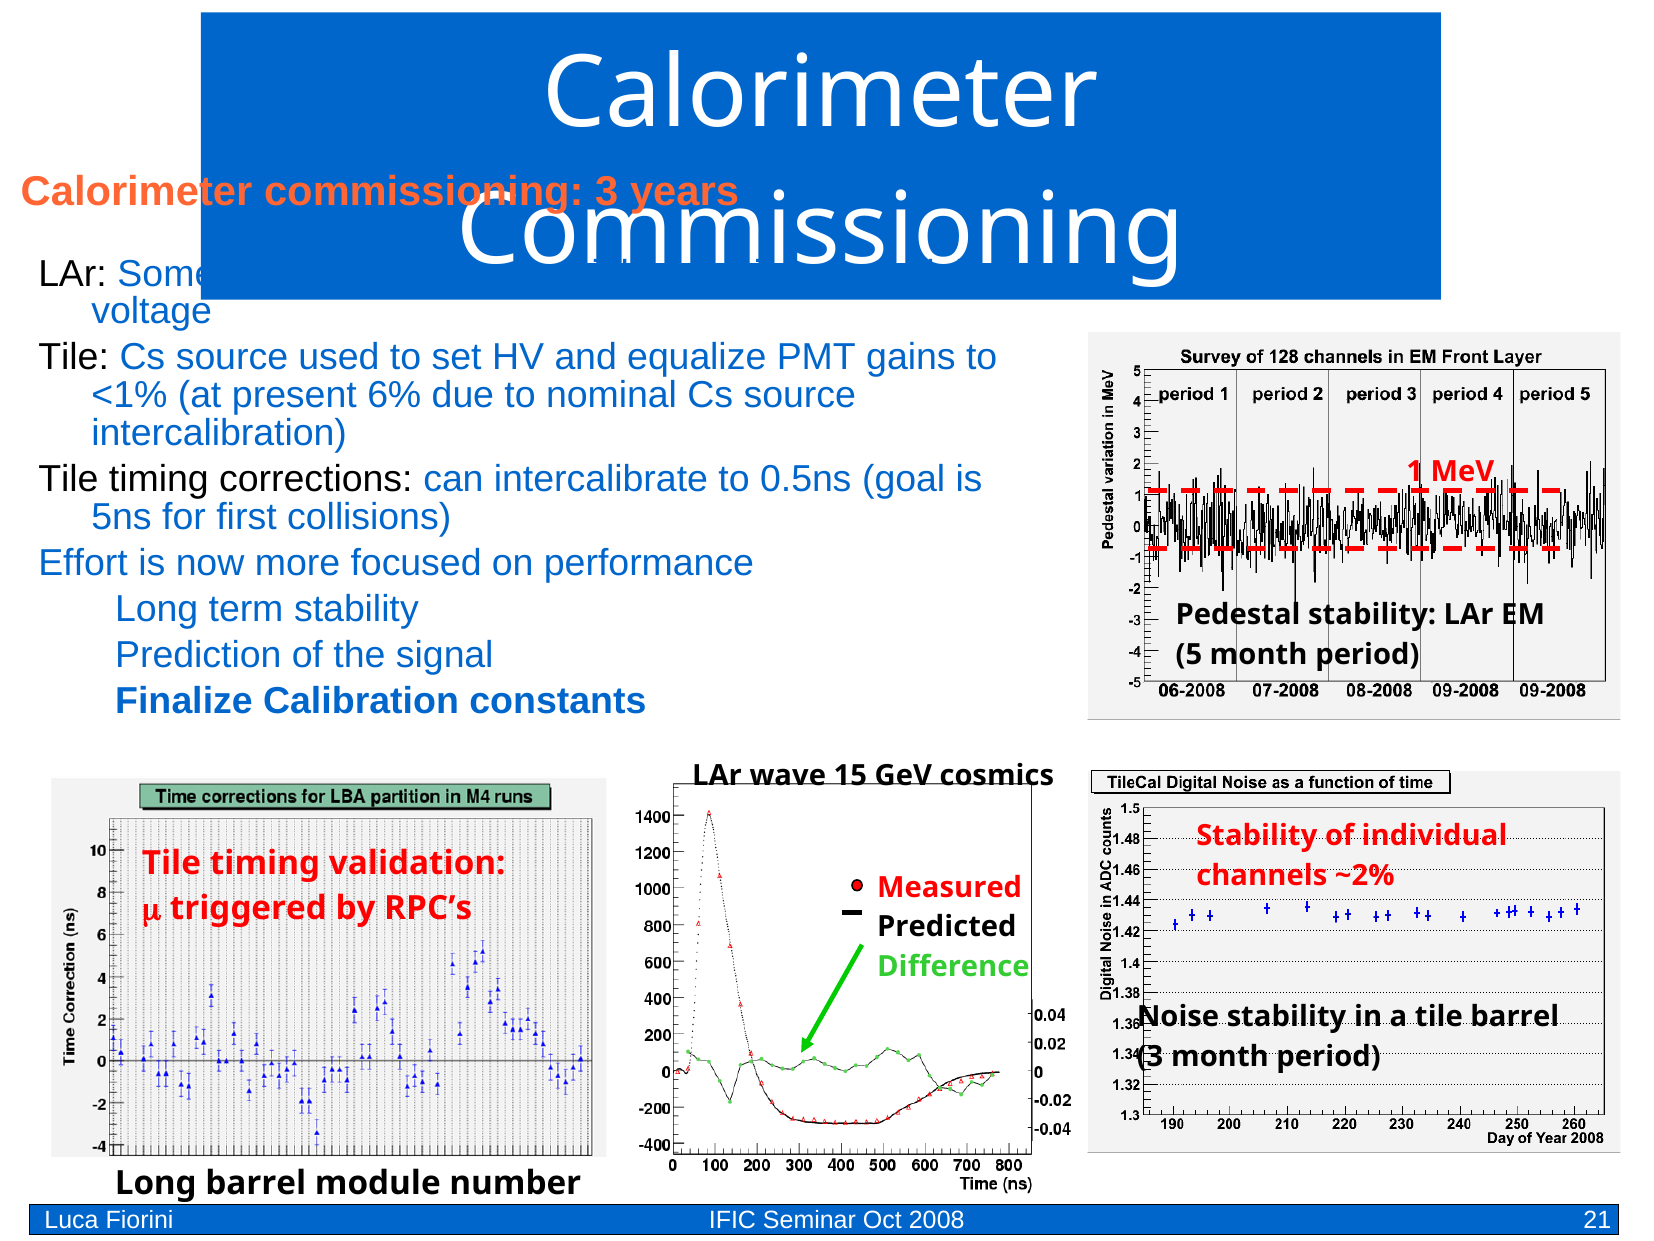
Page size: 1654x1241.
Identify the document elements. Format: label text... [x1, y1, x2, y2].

picture [628, 773, 1075, 1199]
picture [1086, 769, 1621, 1153]
picture [1086, 330, 1621, 720]
list Calorimeter commissioning: 3 years LAr: Some channels require special corrections e.g. high voltage Tile: Cs source used to set HV and equalize PMT gains to <1% (at present 6% due to nominal Cs source intercalibration) Tile timing corrections: can intercalibrate to 0.5ns (goal is 5ns for first collisions) Effort is now more focused on performance Long term stability Prediction of the signal Finalize Calibration constants [5, 164, 1056, 878]
text_box LAr wave 15 GeV cosmics [677, 746, 1078, 802]
text_box Long barrel module number [99, 1158, 597, 1204]
text_box 1 MeV [1391, 442, 1510, 498]
picture [47, 775, 607, 1157]
text_box [851, 879, 862, 891]
text_box Noise stability in a tile barrel (3 month period) [1122, 987, 1583, 1083]
text_box Stability of individual channels ~2% [1181, 806, 1531, 902]
text_box Pedestal stability: LAr EM (5 month period) [1160, 585, 1571, 681]
text_box Luca Fiorini IFIC Seminar Oct 2008 21 [29, 1204, 1619, 1235]
text_box Measured Predicted Difference [862, 858, 1045, 993]
text_box Tile timing validation:  triggered by RPC’s [127, 831, 583, 938]
text_box Calorimeter Commissioning [200, 12, 1441, 148]
